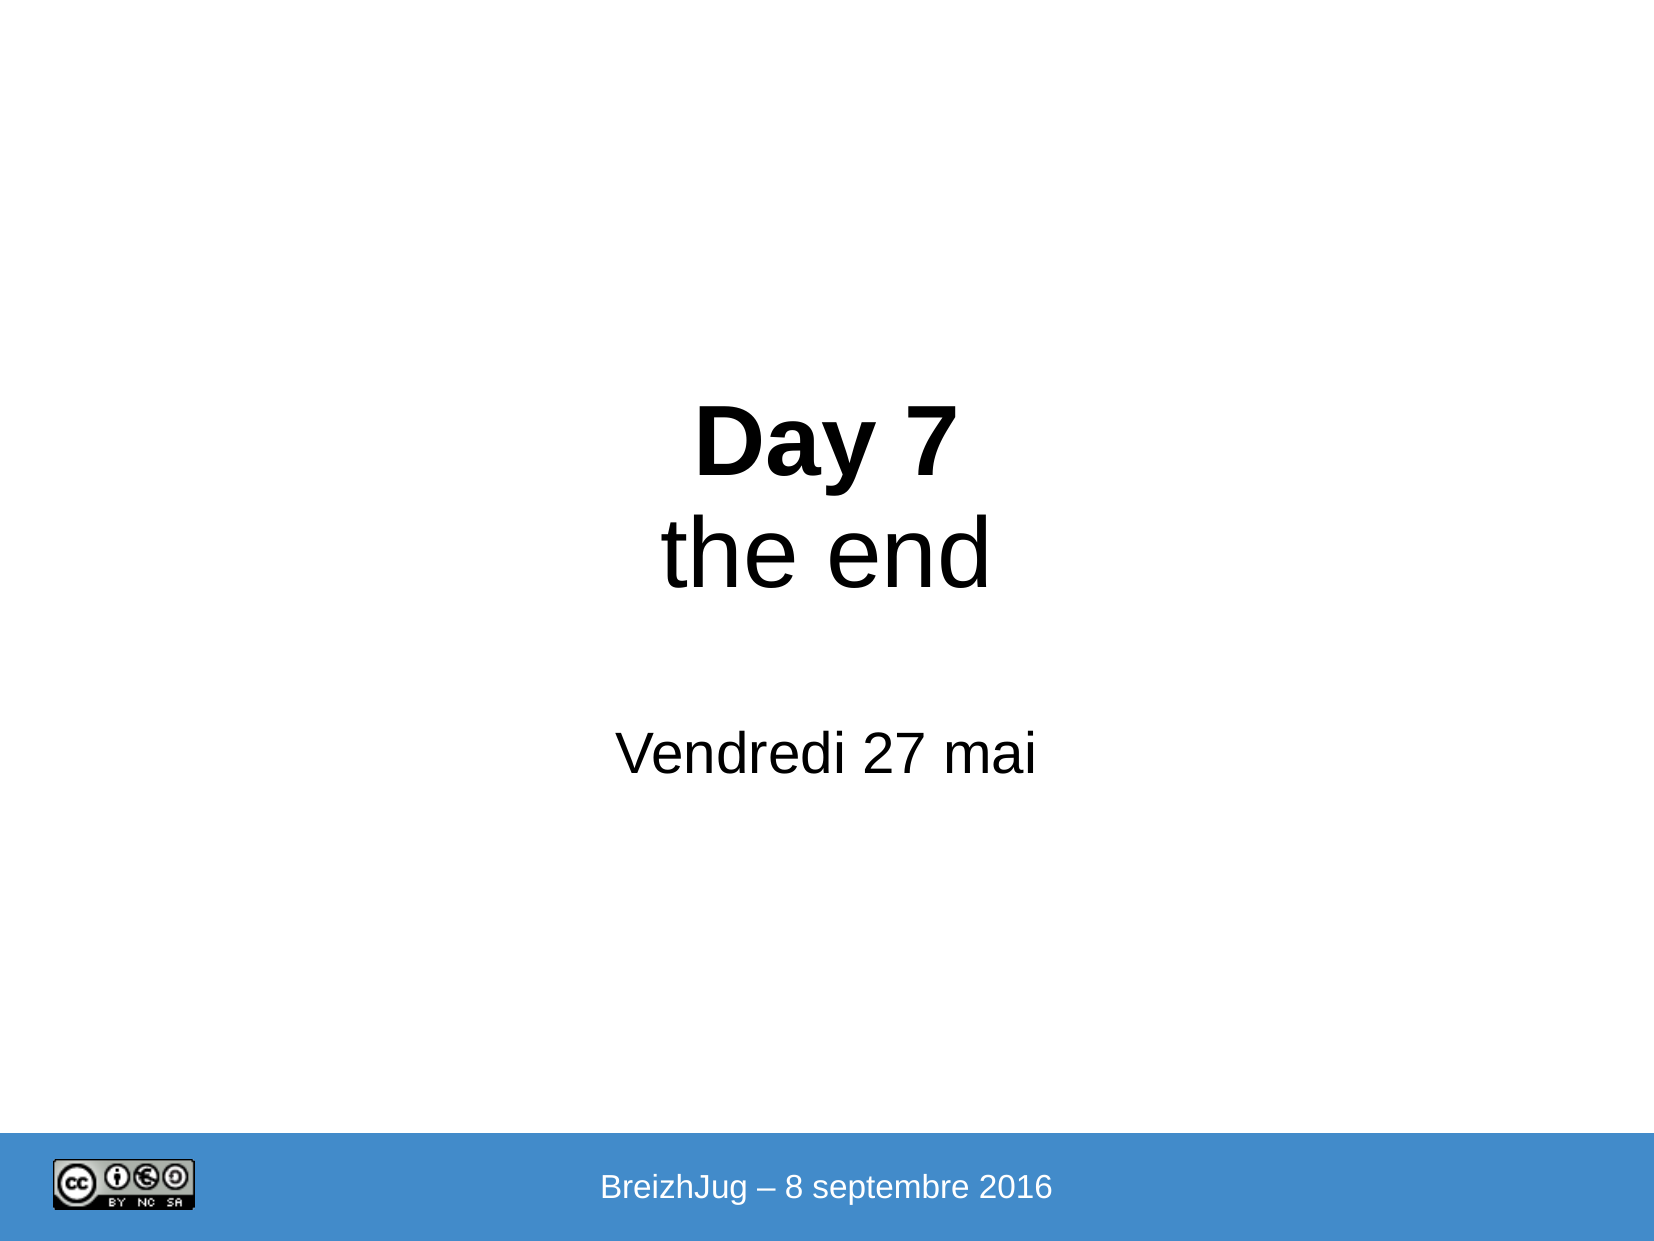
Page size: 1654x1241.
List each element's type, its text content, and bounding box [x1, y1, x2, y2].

subtitle Day 7 the end Vendredi 27 mai [82, 49, 1571, 1010]
picture [53, 1159, 195, 1210]
